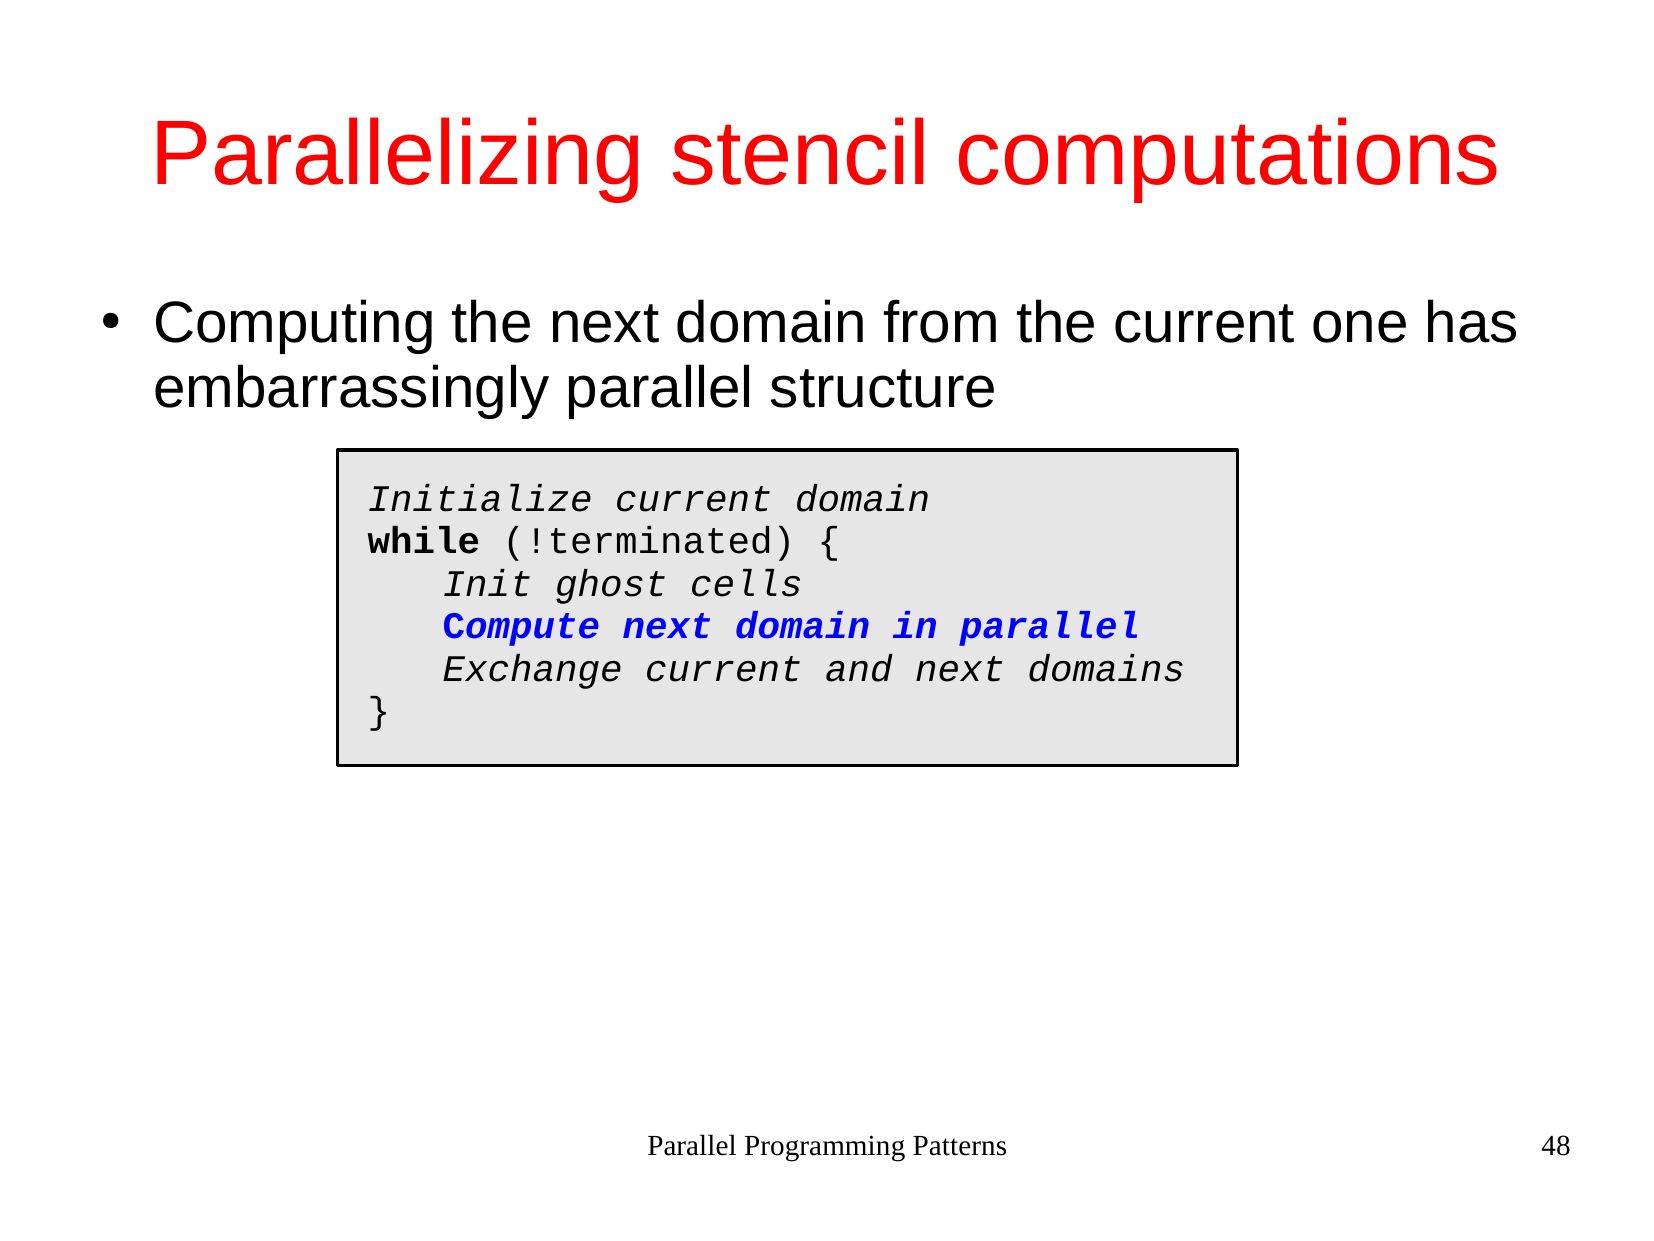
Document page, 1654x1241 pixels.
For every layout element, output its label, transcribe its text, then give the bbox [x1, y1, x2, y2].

title Parallelizing stencil computations [82, 49, 1571, 257]
text_box Initialize current domain while (!terminated) { Init ghost cells Compute next domain in parallel Exchange current and next domains } [337, 450, 1238, 766]
list Computing the next domain from the current one has embarrassingly parallel structure [82, 290, 1571, 1109]
